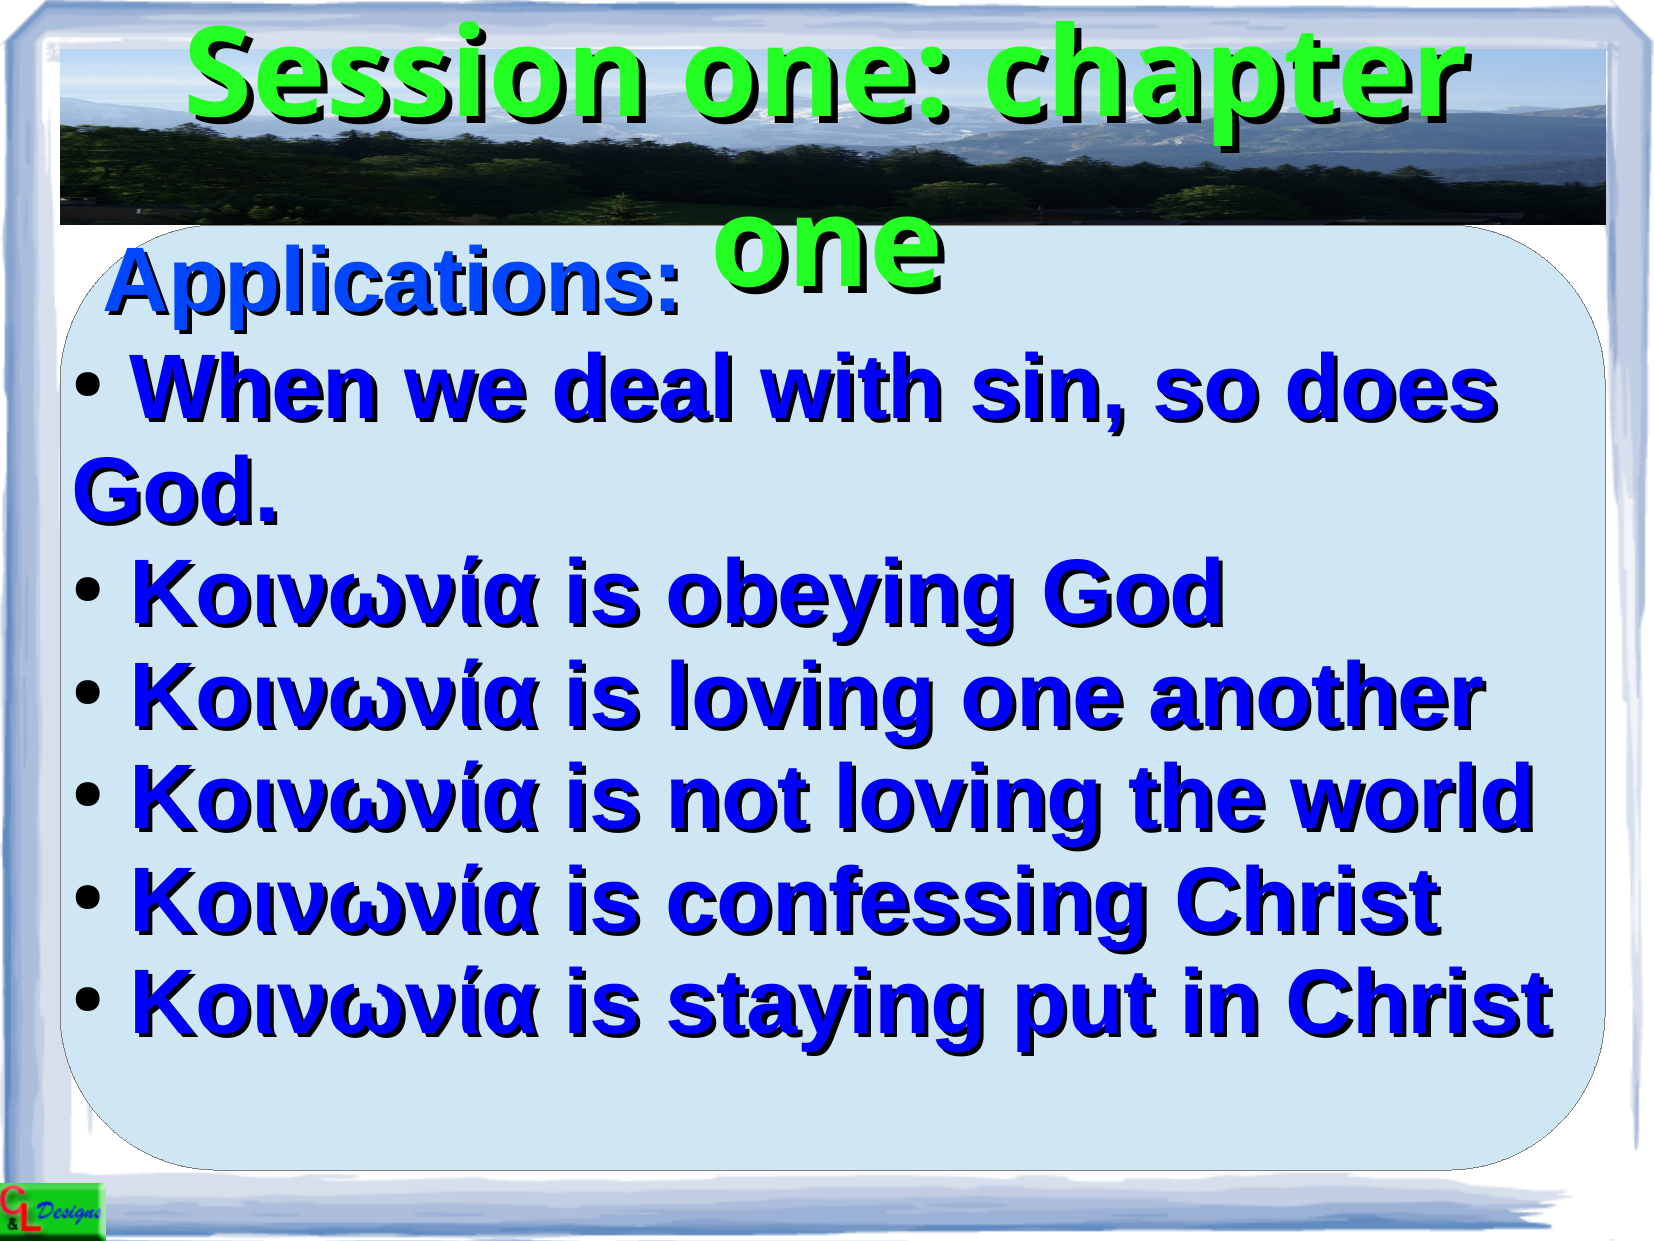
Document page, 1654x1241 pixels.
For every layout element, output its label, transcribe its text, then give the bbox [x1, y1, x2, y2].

text_box [60, 324, 71, 1071]
title Session one: chapter one [82, 49, 1571, 210]
subtitle Applications: When we deal with sin, so does God. Κοινωνία is obeying God Κοινωνία is loving one another Κοινωνία is not loving the world Κοινωνία is confessing Christ Κοινωνία is staying put in Christ [71, 210, 1621, 1241]
picture [0, 0, 1654, 1241]
